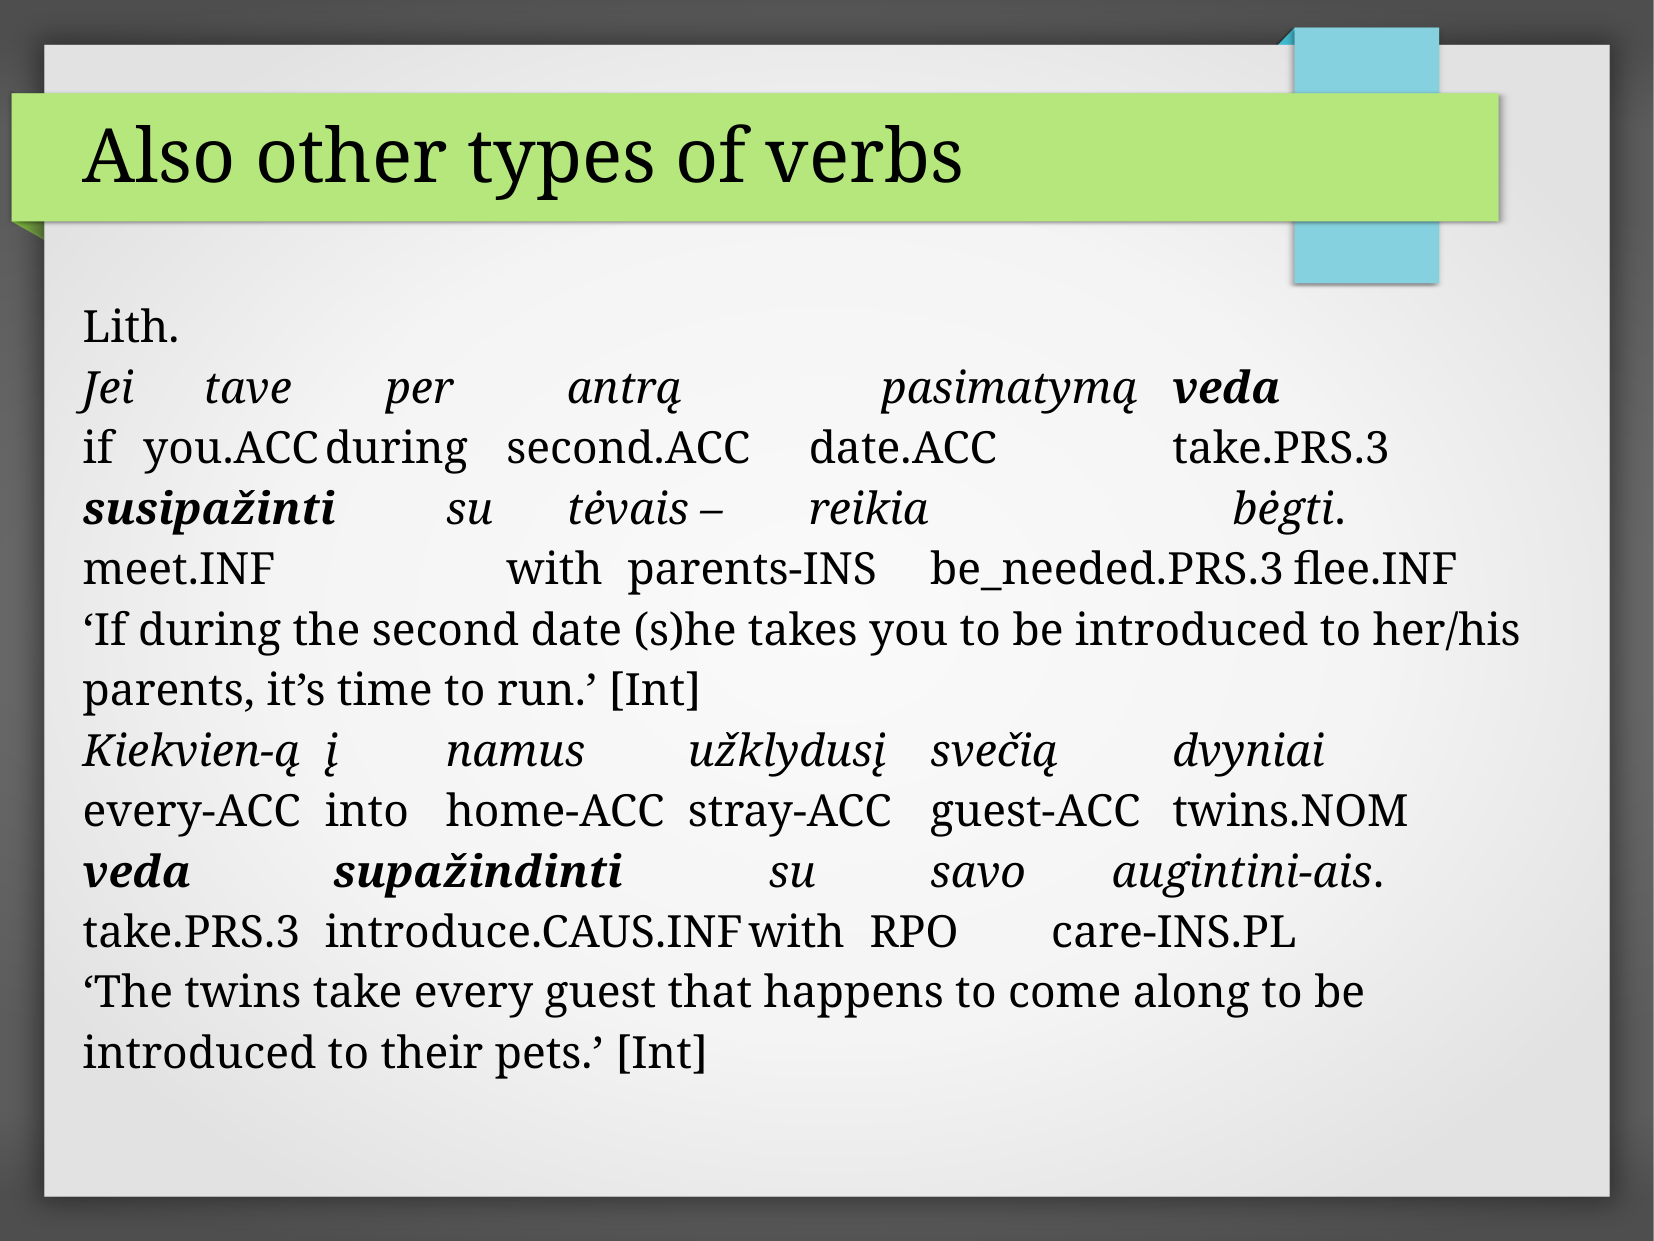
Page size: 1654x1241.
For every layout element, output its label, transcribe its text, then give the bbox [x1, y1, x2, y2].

title Also other types of verbs [82, 94, 1264, 213]
picture [0, 0, 1654, 1241]
list Lith. Jei tave per antrą pasimatymą veda if you.ACC during second.ACC date.ACC take.PRS.3 susipažinti su tėvais – reikia bėgti. meet.inf with parents-ins be_needed.prs.3 flee.inf ‘If during the second date (s)he takes you to be introduced to her/his parents, it’s time to run.’ [Int] Kiekvien-ą į namus užklydusį svečią dvyniai every-acc into home-acc stray-acc guest-acc twins.nom veda supažindinti su savo augintini-ais. take.PRS.3 introduce.CAUS.INF with RPO care-INS.PL ‘The twins take every guest that happens to come along to be introduced to their pets.’ [Int] [82, 295, 1571, 1099]
